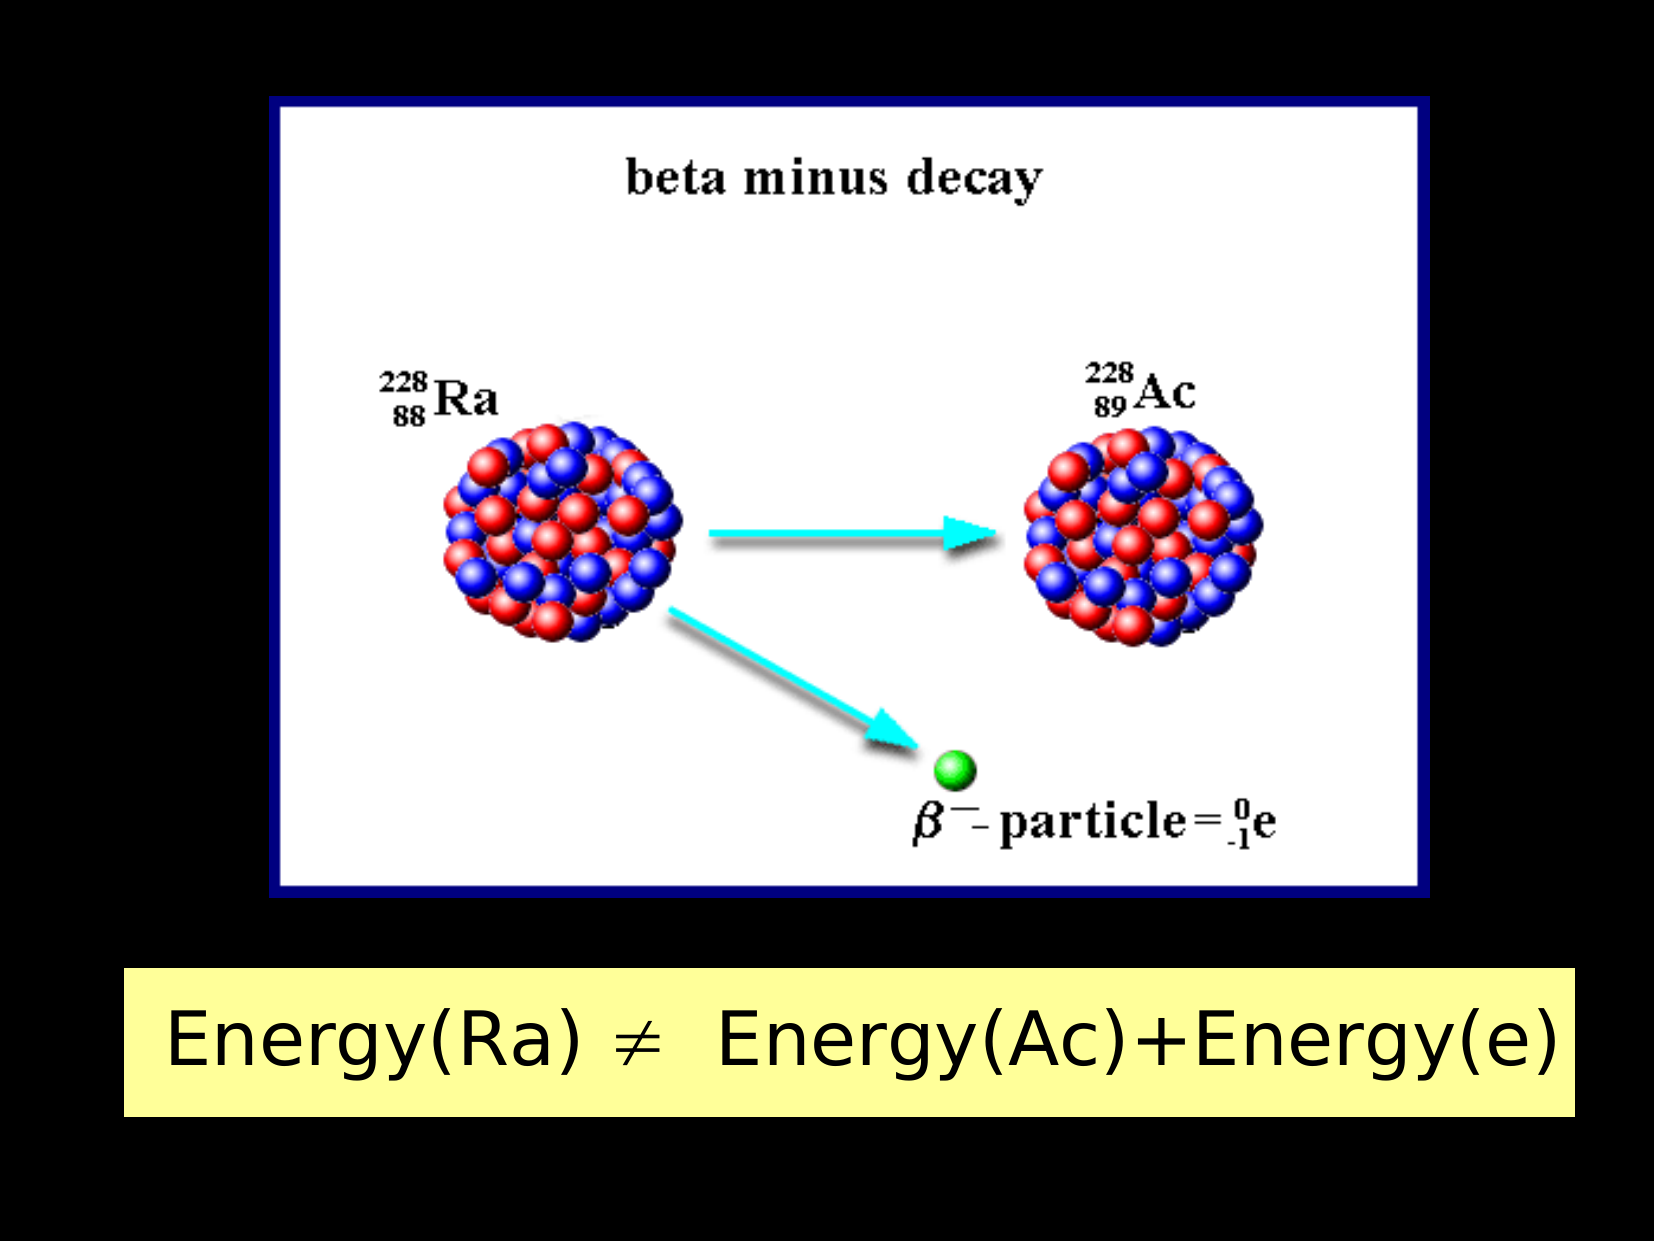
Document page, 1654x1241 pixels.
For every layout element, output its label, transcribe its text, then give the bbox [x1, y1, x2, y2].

text_box Energy(Ra) ≠ Energy(Ac)+Energy(e) [149, 988, 1577, 1091]
text_box [123, 967, 1576, 1118]
picture [269, 96, 1430, 898]
